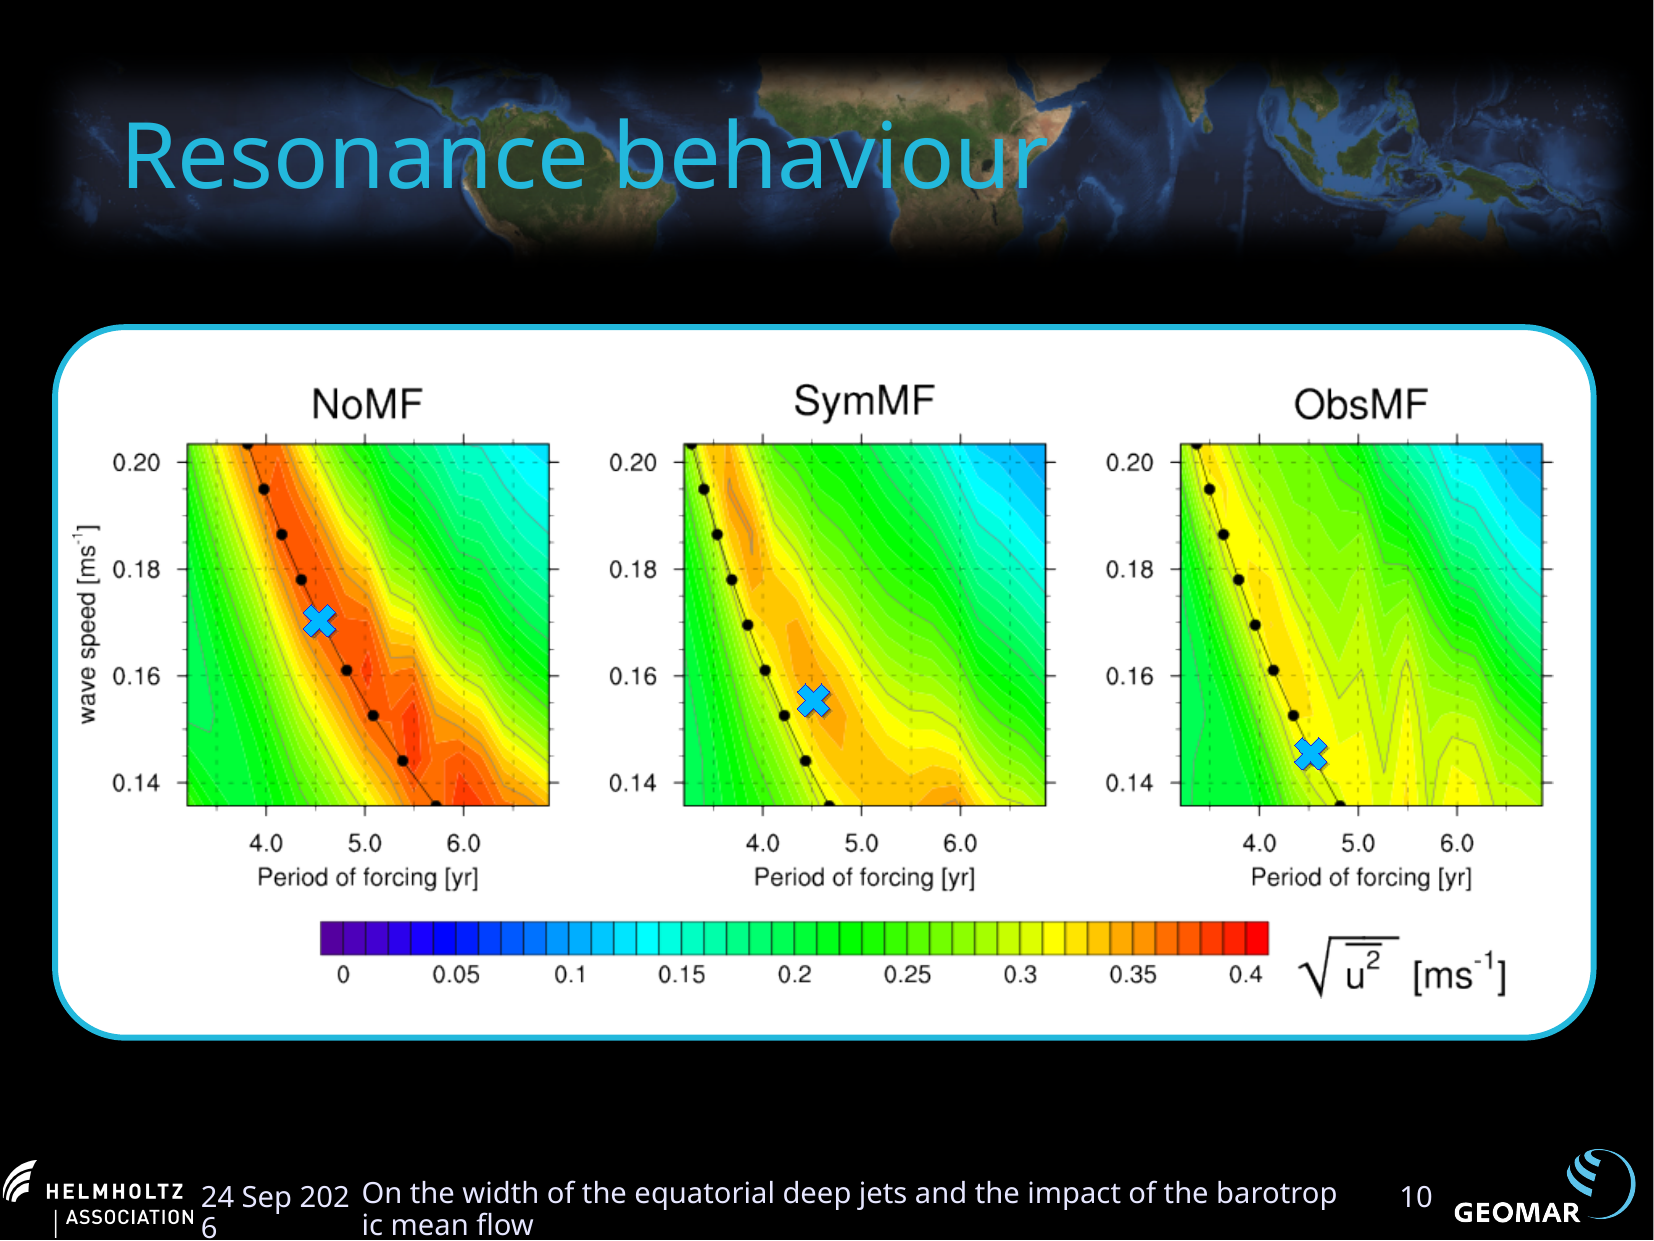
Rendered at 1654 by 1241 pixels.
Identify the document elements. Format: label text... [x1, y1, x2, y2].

picture [72, 383, 1554, 999]
picture [2, 1160, 193, 1238]
picture [1434, 1128, 1654, 1241]
title Resonance behaviour [120, 49, 1571, 257]
text_box [55, 327, 1594, 1038]
picture [9, 53, 1654, 284]
